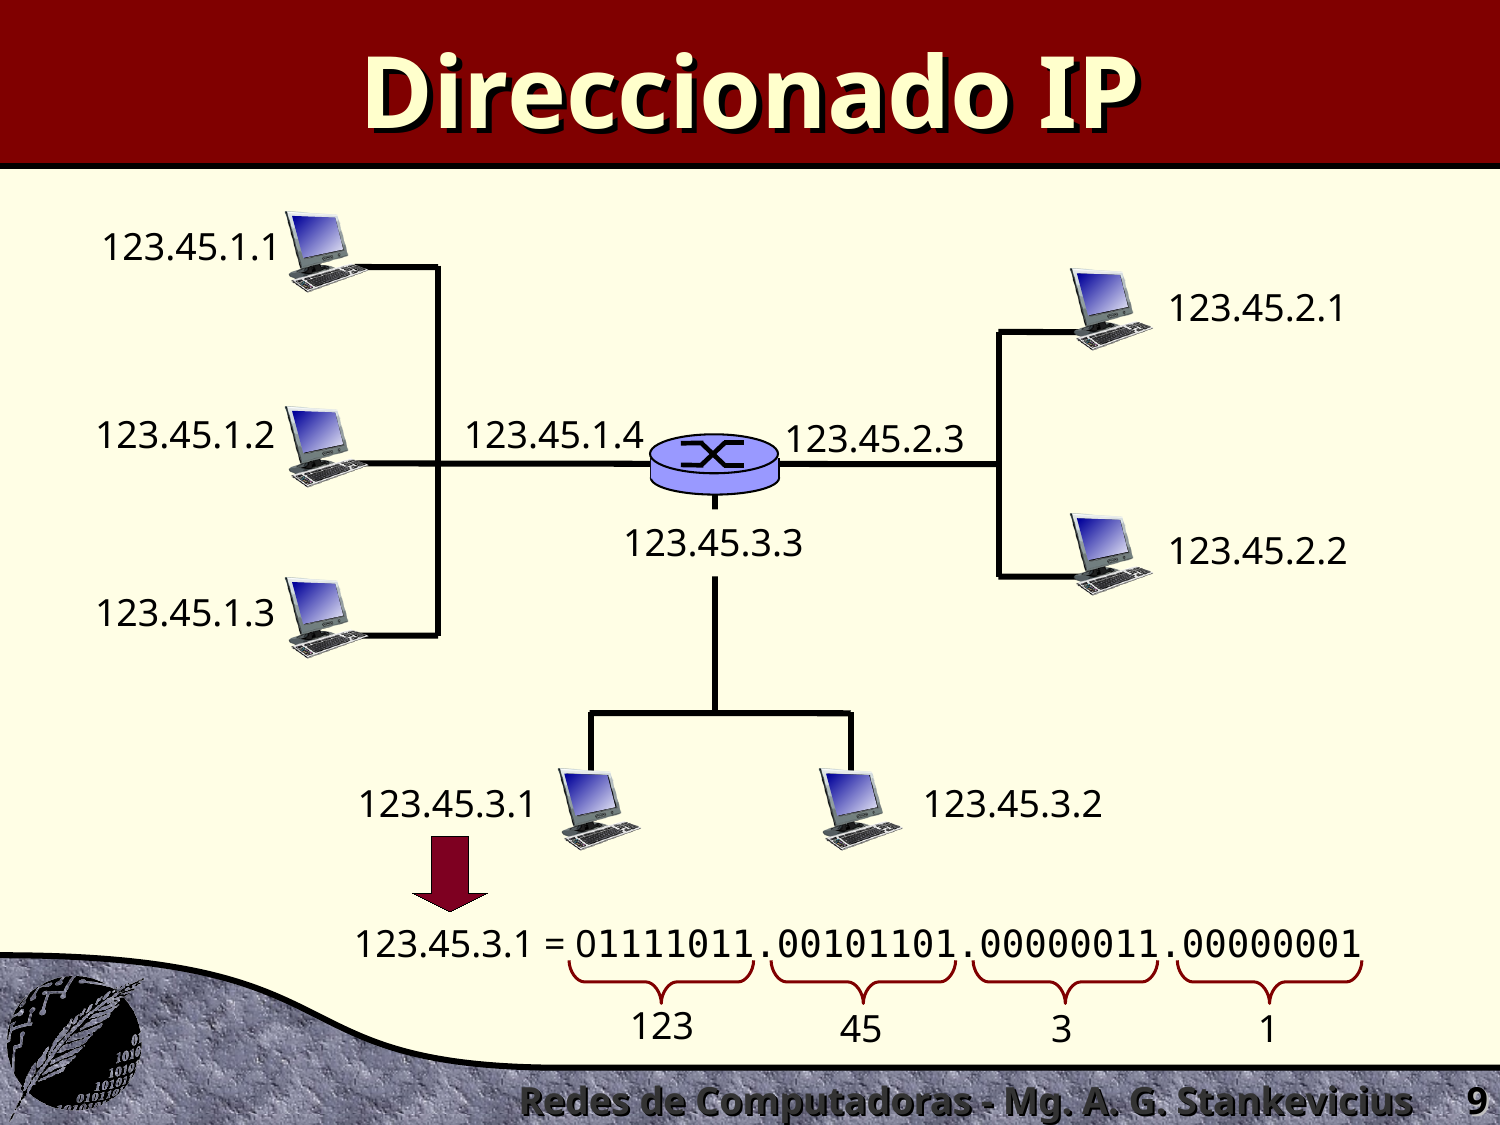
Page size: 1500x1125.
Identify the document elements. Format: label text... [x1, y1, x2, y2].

text_box [826, 773, 878, 816]
picture [0, 959, 1500, 1125]
picture [282, 573, 388, 666]
text_box 123.45.1.2 [80, 401, 287, 469]
text_box [1076, 518, 1129, 561]
picture [555, 764, 661, 857]
text_box 123.45.2.2 [1173, 517, 1366, 585]
text_box 123.45.3.3 [608, 509, 821, 577]
text_box 123.45.1.1 [86, 212, 282, 280]
text_box [1076, 273, 1129, 316]
text_box [412, 836, 488, 912]
title Direccionado IP [15, 5, 1485, 160]
text_box [650, 434, 779, 495]
text_box 123.45.1.4 [448, 401, 656, 469]
text_box 123.45.3.2 [923, 770, 1121, 838]
text_box [564, 773, 616, 816]
text_box 123.45.1.3 [80, 578, 282, 646]
text_box [292, 410, 344, 453]
picture [816, 764, 923, 857]
text_box 123.45.3.1 [342, 770, 550, 838]
text_box 123.45.3.1 = 01111011.00101101.00000011.00000001 [339, 909, 1376, 978]
text_box 1 [1243, 994, 1290, 1063]
text_box 123 [614, 992, 708, 1060]
picture [282, 207, 388, 299]
text_box 45 [824, 994, 901, 1063]
picture [790, 1100, 795, 1110]
picture [1067, 264, 1173, 357]
text_box 3 [1036, 994, 1089, 1063]
picture [1067, 509, 1173, 602]
text_box [292, 215, 344, 258]
text_box [292, 582, 344, 625]
text_box 123.45.2.1 [1173, 273, 1360, 341]
picture [282, 402, 388, 494]
picture [1047, 1100, 1054, 1110]
text_box 123.45.2.3 [769, 404, 983, 473]
